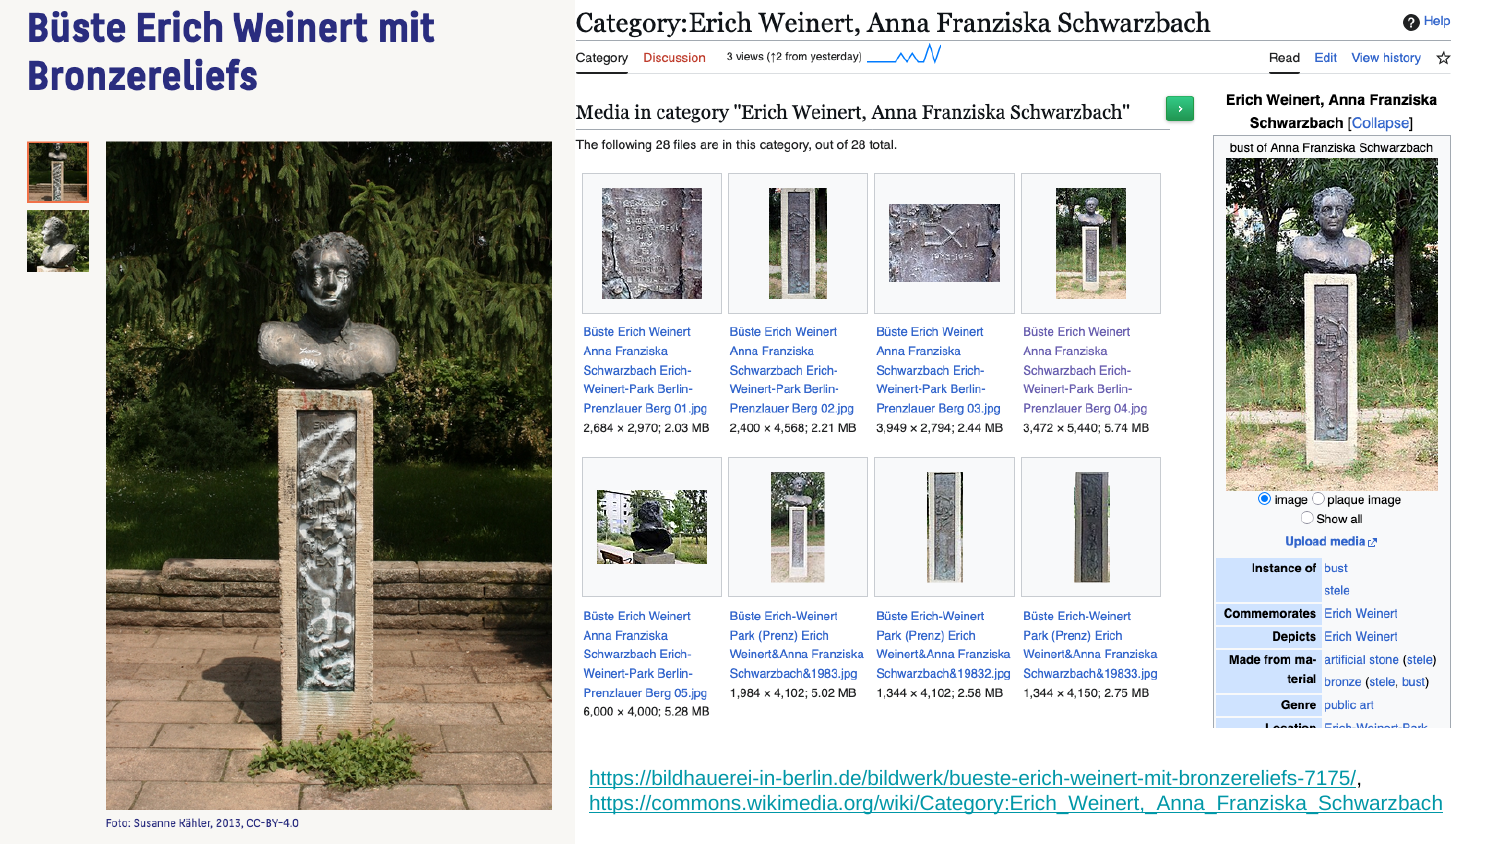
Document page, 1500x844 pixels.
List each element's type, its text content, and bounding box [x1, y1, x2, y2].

text_box https://bildhauerei-in-berlin.de/bildwerk/bueste-erich-weinert-mit-bronzereliefs-7175/, https://commons.wikimedia.org/wiki/Category:Erich_Weinert,_Anna_Franziska_Schwarzbach [574, 749, 1500, 830]
picture [0, 0, 1468, 844]
